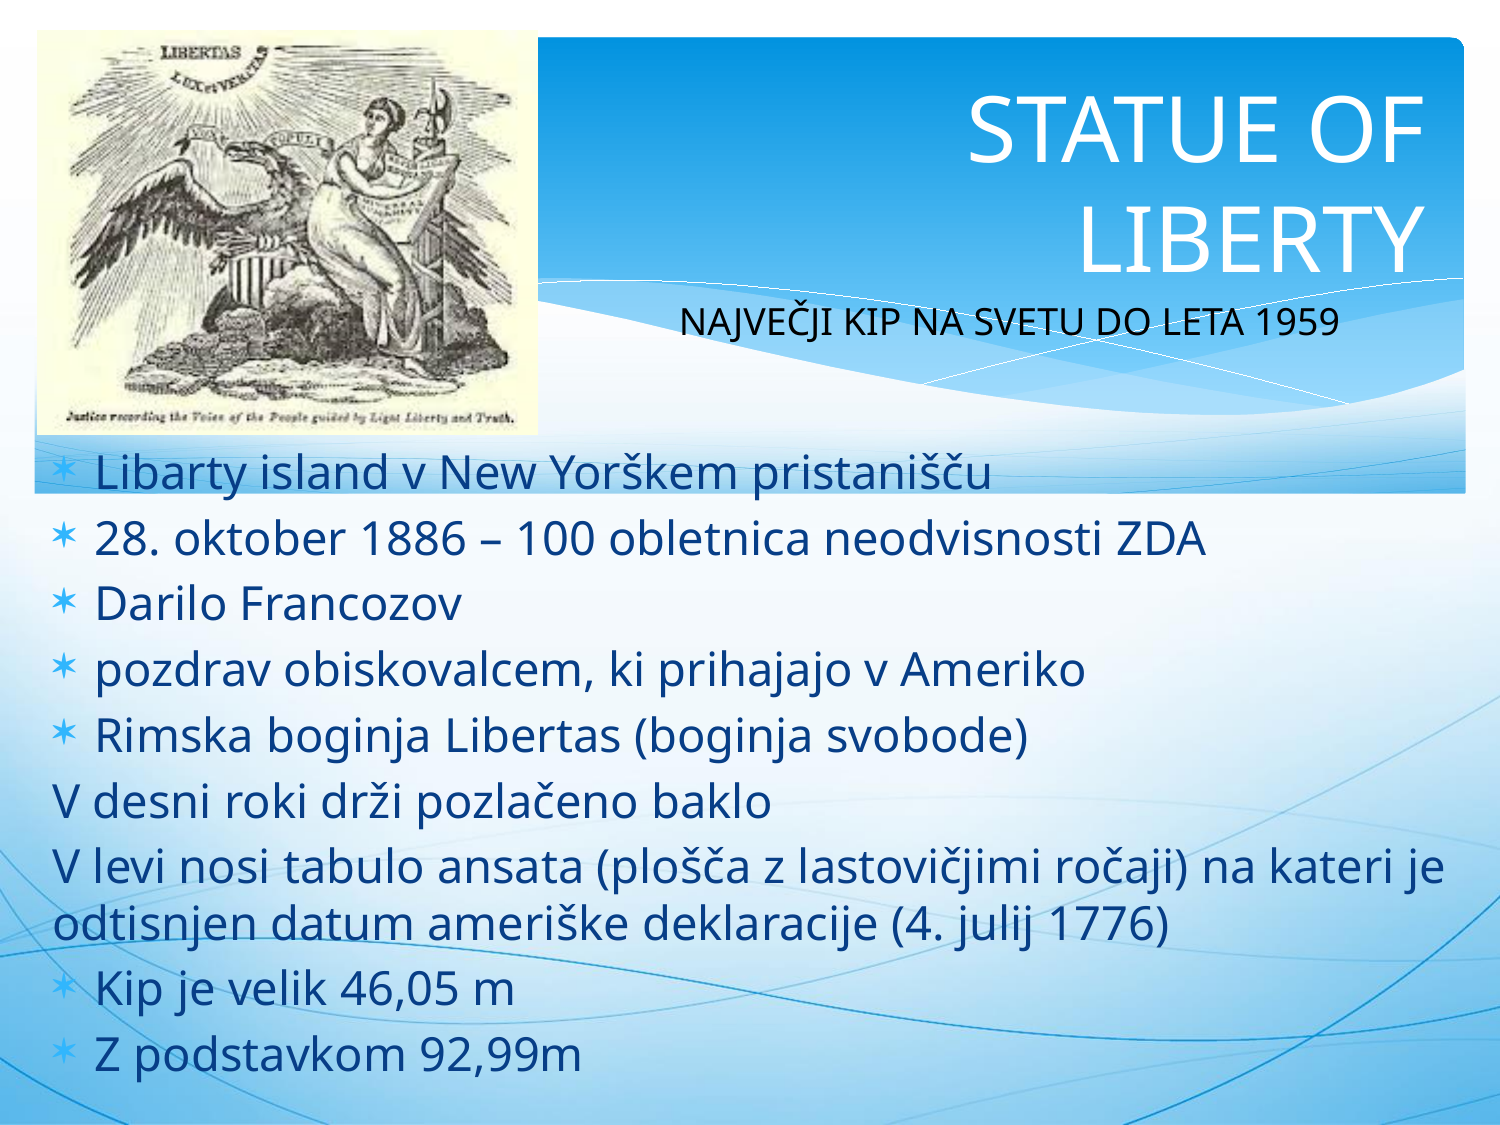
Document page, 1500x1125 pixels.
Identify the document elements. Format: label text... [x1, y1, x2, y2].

title STATUE OF LIBERTY [593, 78, 1441, 284]
text_box NAJVEČJI KIP NA SVETU DO LETA 1959 [631, 290, 1388, 351]
picture [0, 0, 1500, 1125]
list Libarty island v New Yorškem pristanišču 28. oktober 1886 – 100 obletnica neodvisnosti ZDA Darilo Francozov pozdrav obiskovalcem, ki prihajajo v Ameriko Rimska boginja Libertas (boginja svobode) V desni roki drži pozlačeno baklo V levi nosi tabulo ansata (plošča z lastovičjimi ročaji) na kateri je odtisnjen datum ameriške deklaracije (4. julij 1776) Kip je velik 46,05 m Z podstavkom 92,99m [37, 434, 1471, 1094]
